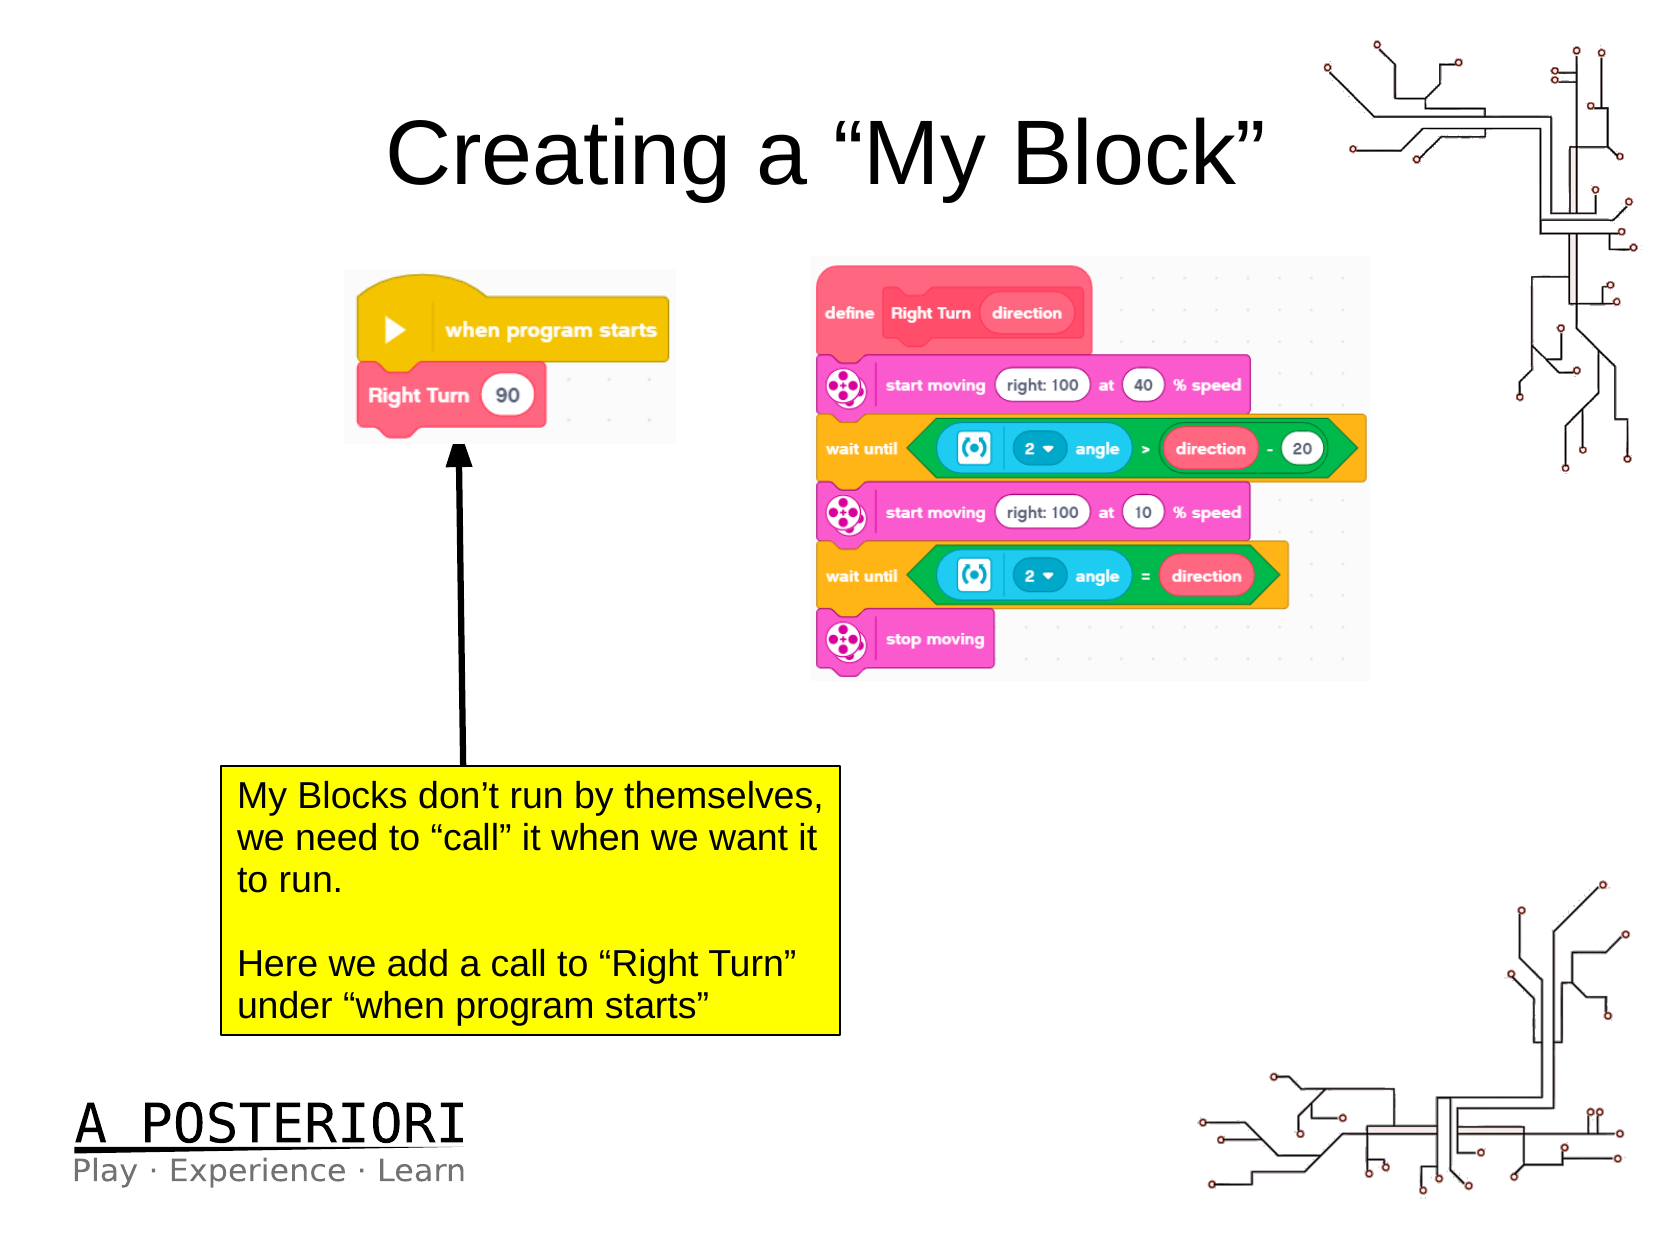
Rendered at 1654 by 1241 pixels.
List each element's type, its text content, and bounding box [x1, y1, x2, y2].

picture [810, 35, 1643, 681]
picture [1177, 863, 1635, 1200]
text_box My Blocks don’t run by themselves, we need to “call” it when we want it to run. Here we add a call to “Right Turn” under “when program starts” [221, 766, 841, 1036]
picture [344, 269, 676, 444]
title Creating a “My Block” [82, 49, 1571, 257]
